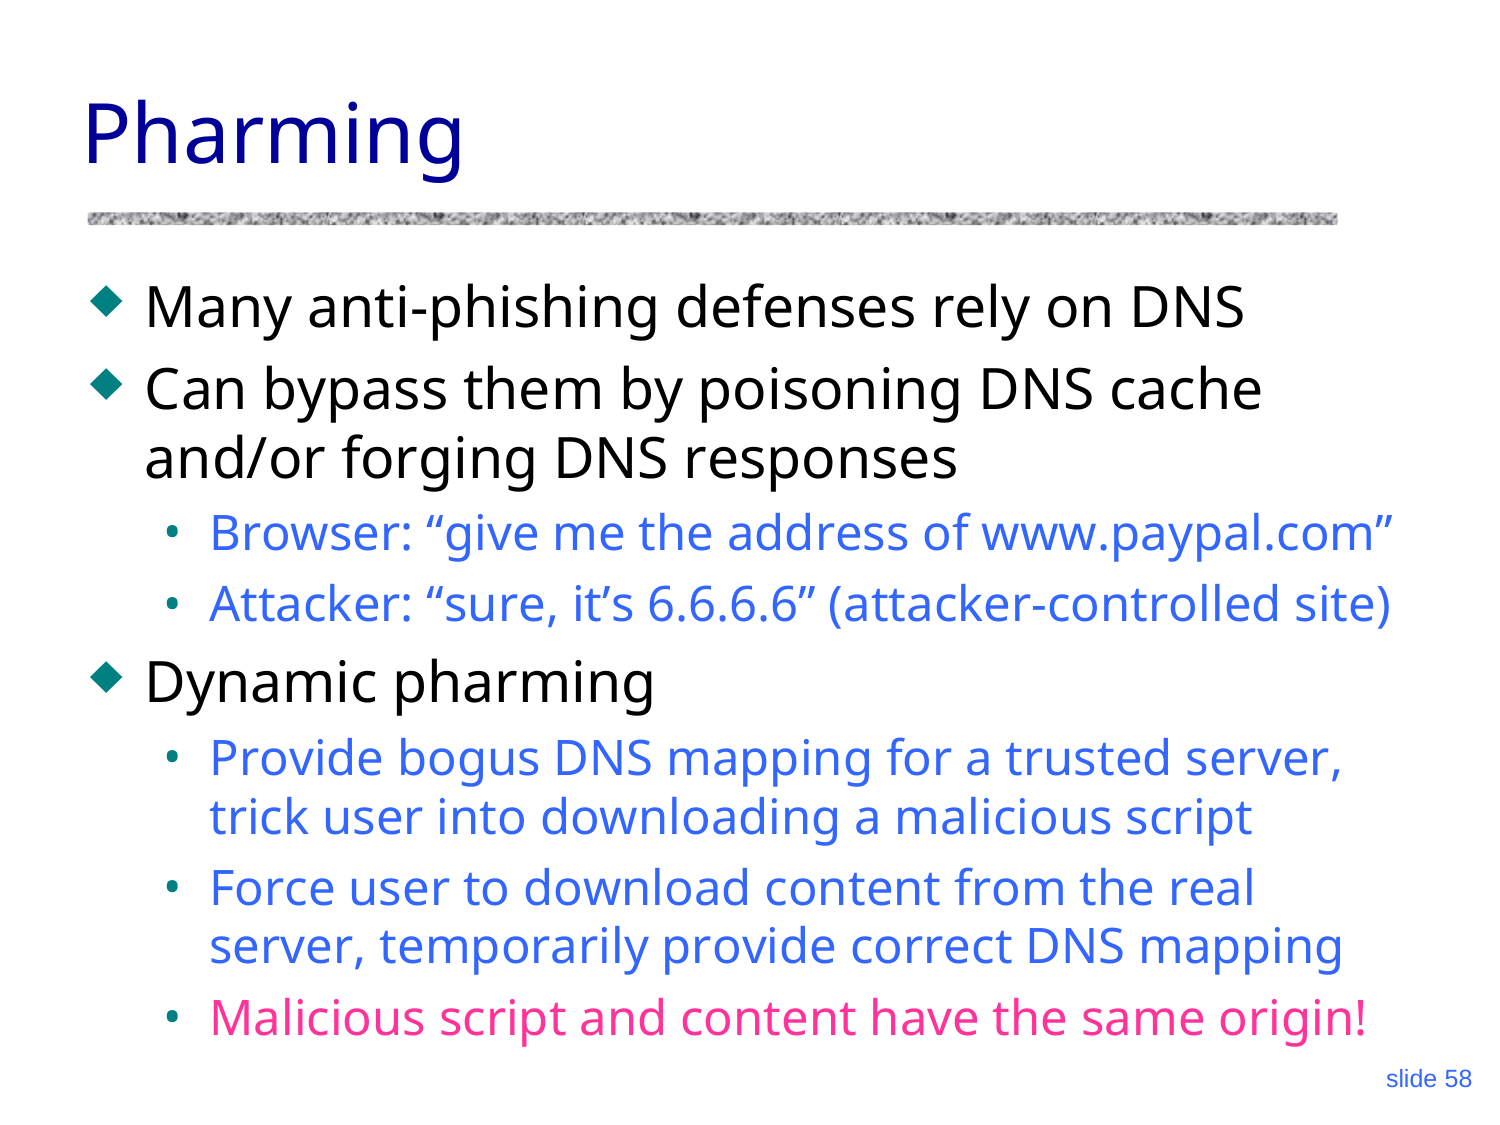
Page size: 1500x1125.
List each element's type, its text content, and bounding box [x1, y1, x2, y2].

title Pharming [66, 37, 1417, 188]
list Many anti-phishing defenses rely on DNS Can bypass them by poisoning DNS cache and/or forging DNS responses Browser: “give me the address of www.paypal.com” Attacker: “sure, it’s 6.6.6.6” (attacker-controlled site) Dynamic pharming Provide bogus DNS mapping for a trusted server, trick user into downloading a malicious script Force user to download content from the real server, temporarily provide correct DNS mapping Malicious script and content have the same origin! [74, 262, 1417, 1088]
picture [87, 212, 1338, 226]
text_box slide <number> [1174, 1025, 1488, 1101]
